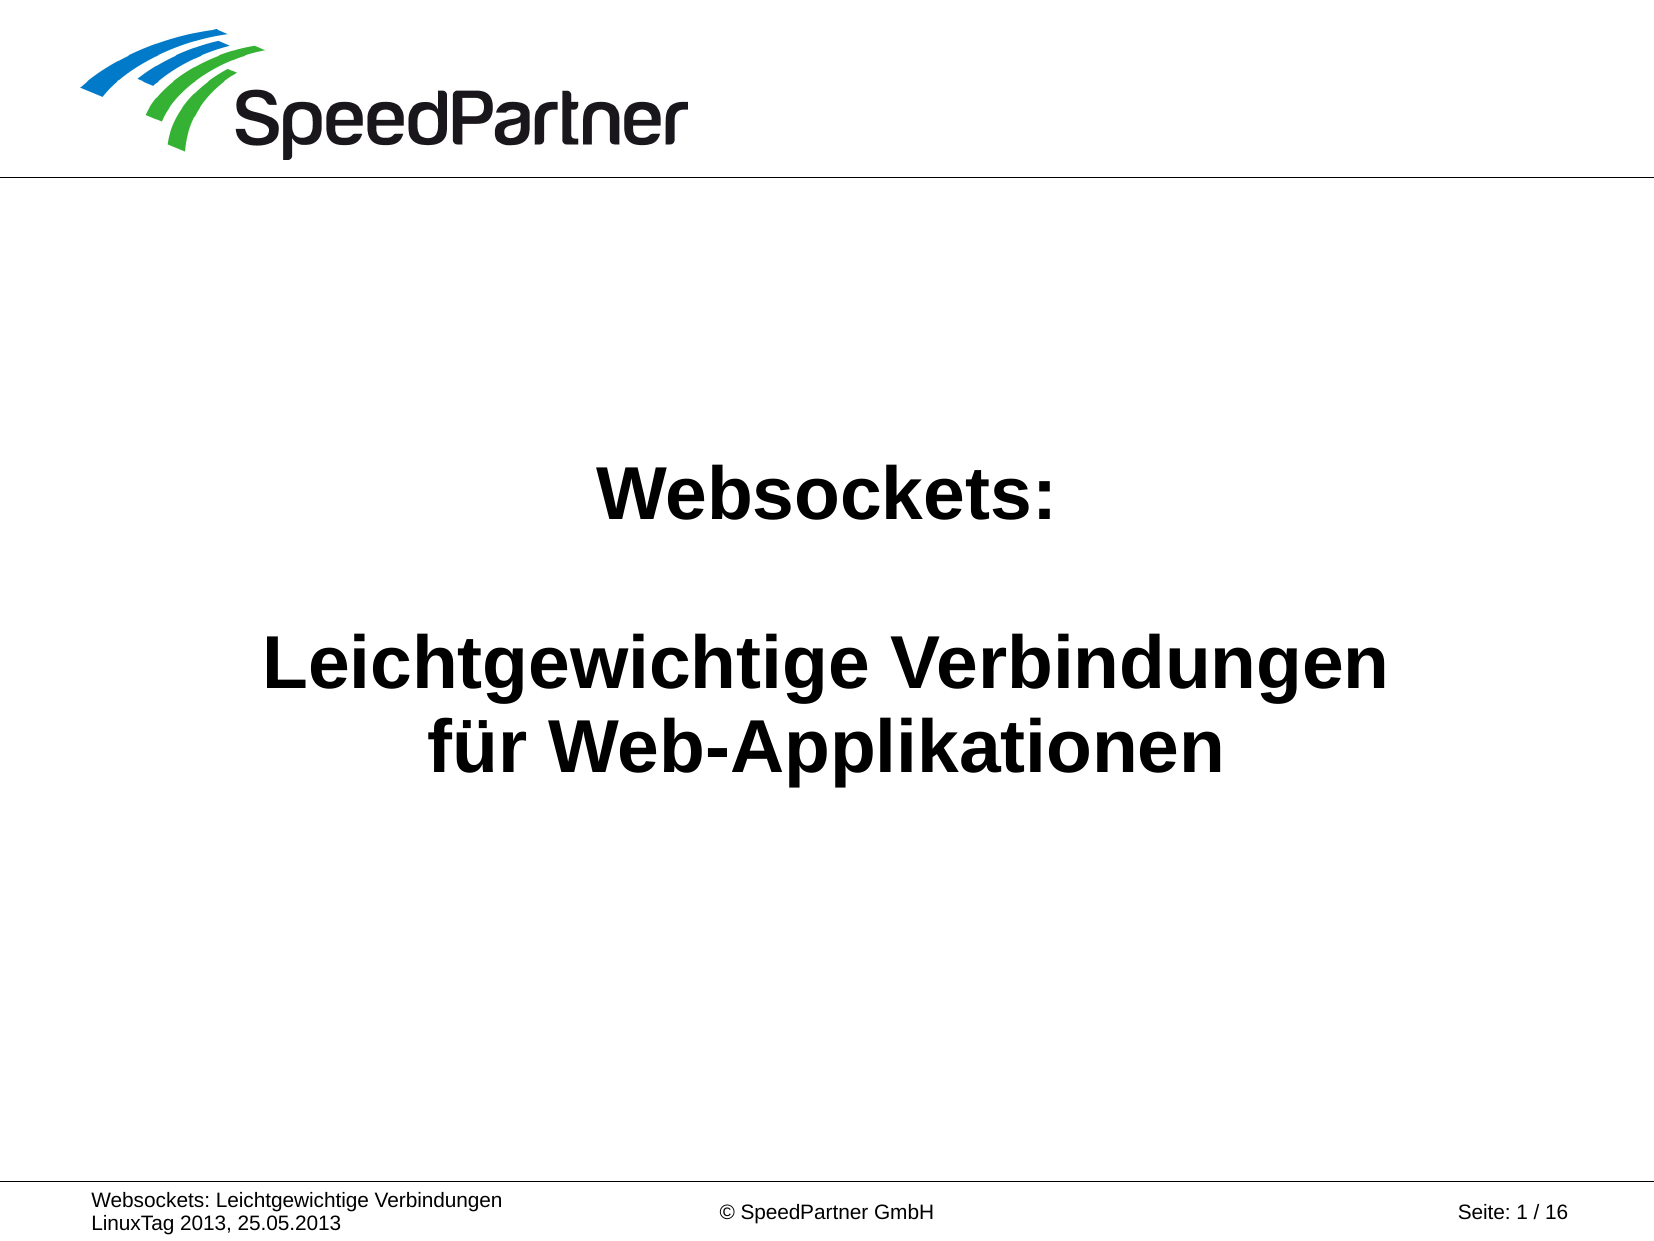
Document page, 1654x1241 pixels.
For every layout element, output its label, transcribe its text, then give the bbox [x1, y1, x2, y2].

title Websockets: Leichtgewichtige Verbindungen für Web-Applikationen [0, 0, 1654, 1241]
